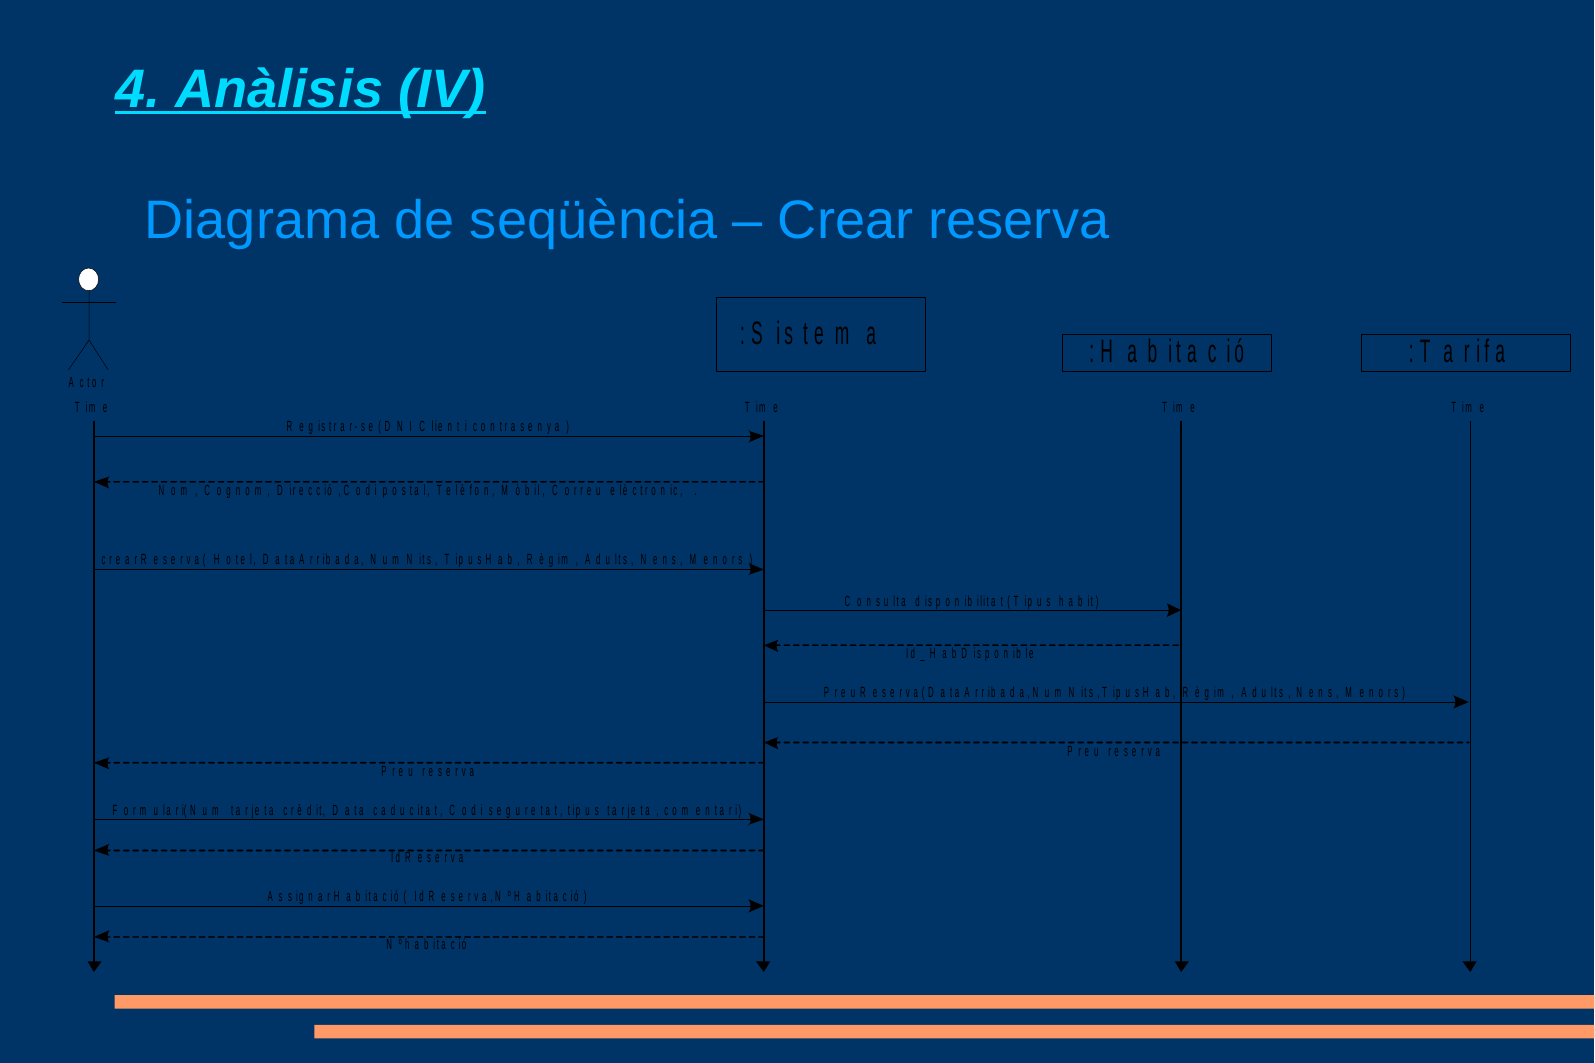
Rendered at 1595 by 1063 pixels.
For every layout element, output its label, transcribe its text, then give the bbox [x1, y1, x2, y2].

title Diagrama de seqüència – Crear reserva [144, 131, 1507, 265]
title 4. Anàlisis (IV) [115, 0, 1477, 178]
picture [59, 265, 1573, 975]
